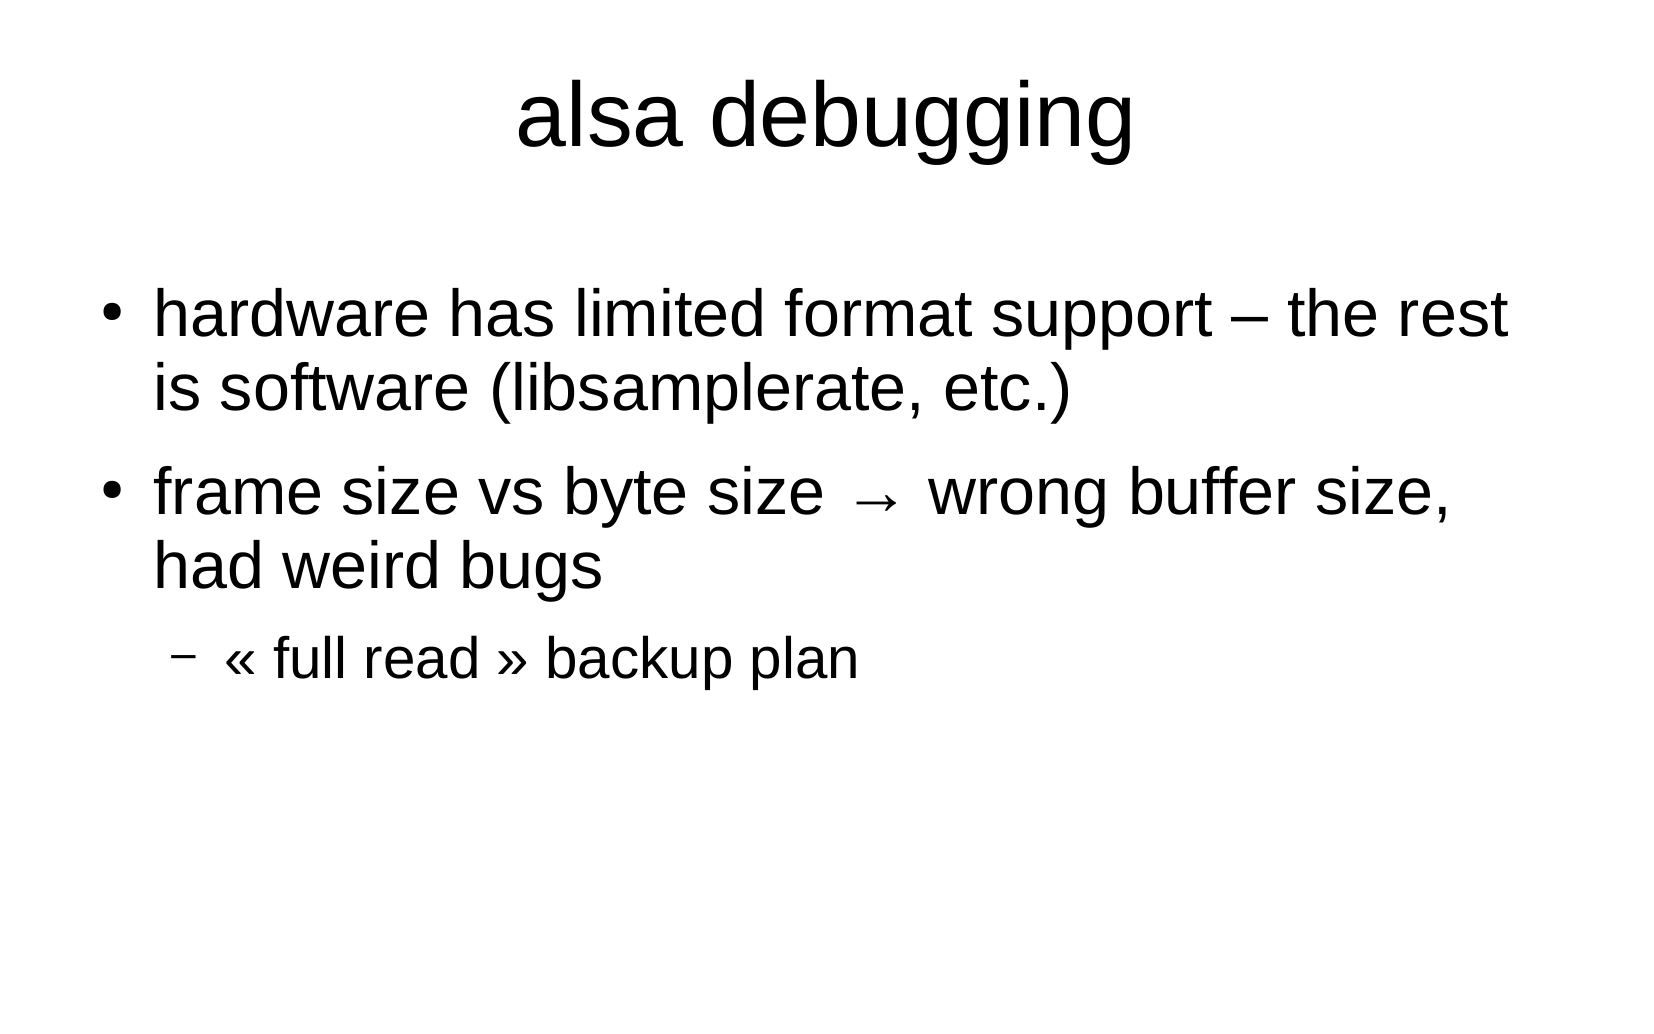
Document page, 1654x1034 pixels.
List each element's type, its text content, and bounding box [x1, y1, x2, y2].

list hardware has limited format support – the rest is software (libsamplerate, etc.) frame size vs byte size → wrong buffer size, had weird bugs « full read » backup plan [82, 276, 1571, 816]
title alsa debugging [82, 36, 1571, 193]
